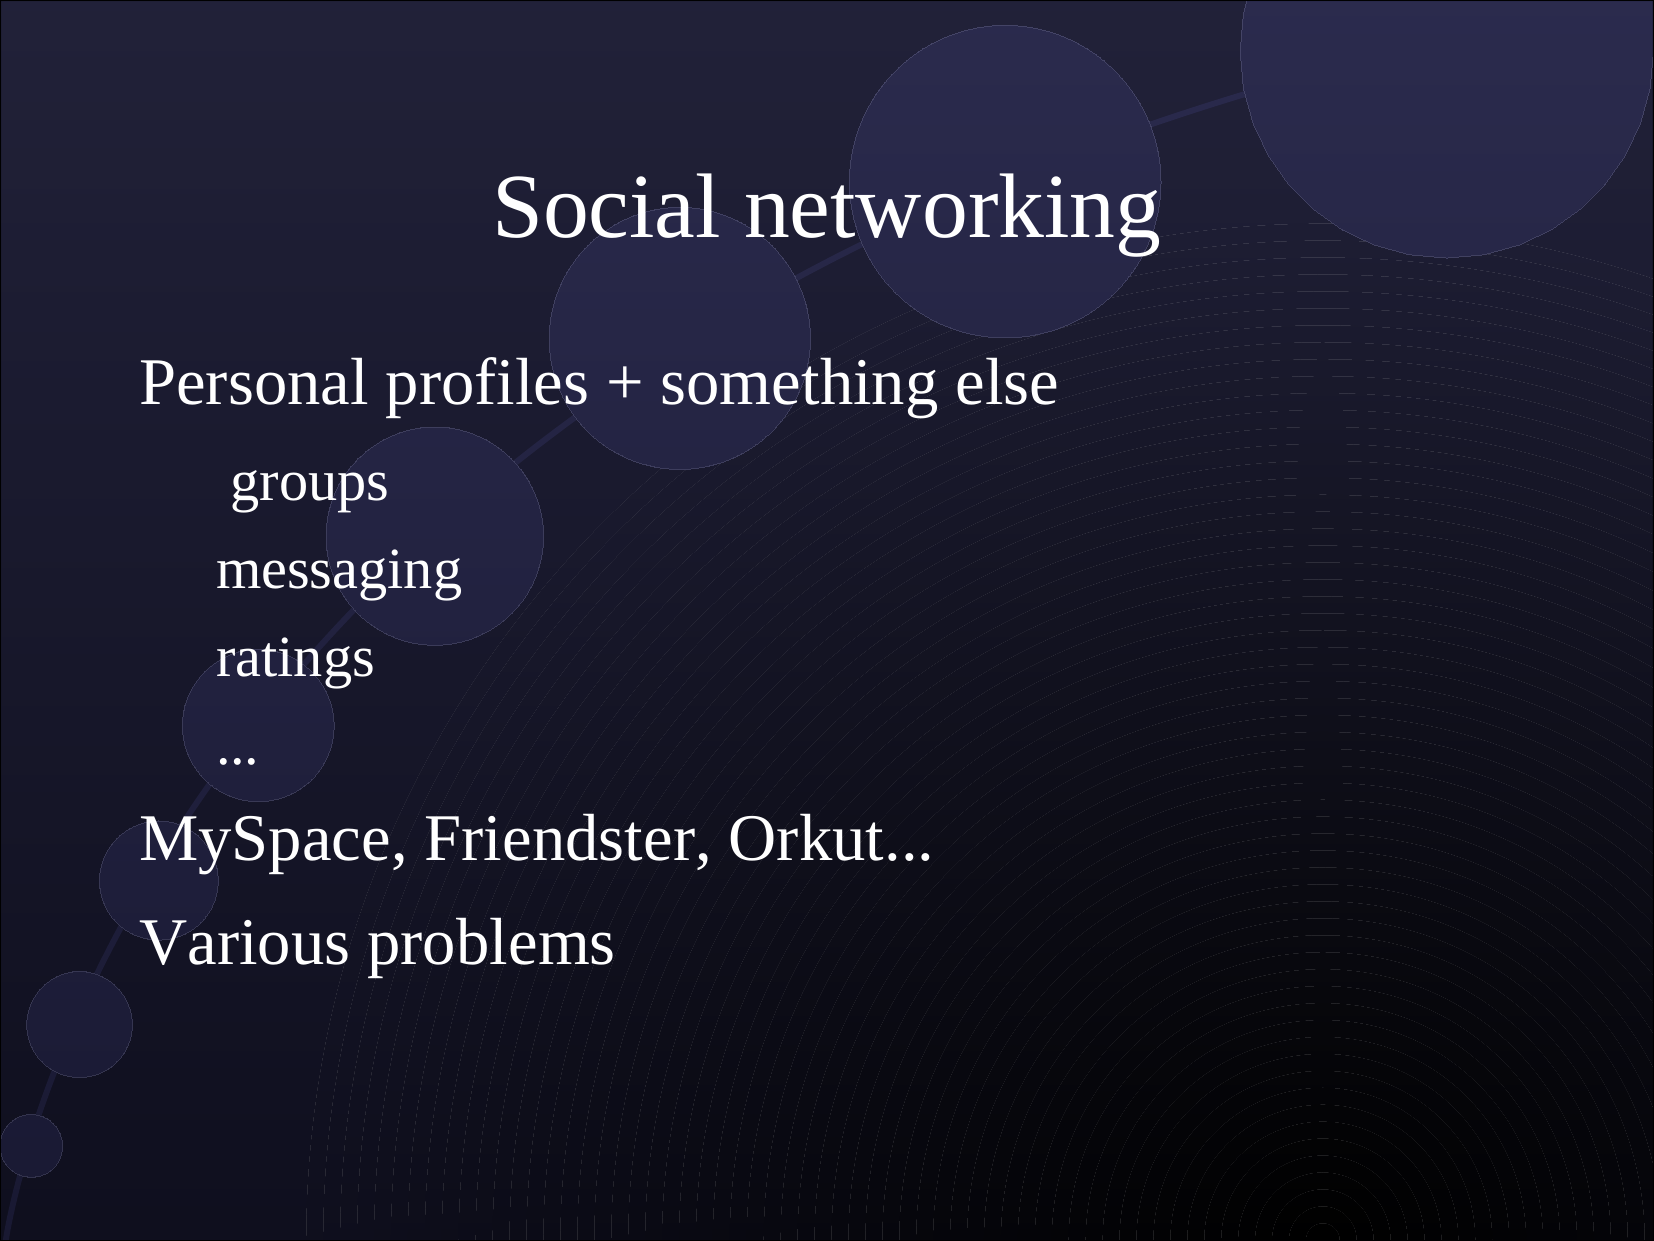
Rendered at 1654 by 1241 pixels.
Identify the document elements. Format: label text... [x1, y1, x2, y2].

title Social networking [121, 102, 1534, 311]
list Personal profiles + something else groups messaging ratings ... MySpace, Friendster, Orkut... Various problems [121, 344, 1534, 1127]
